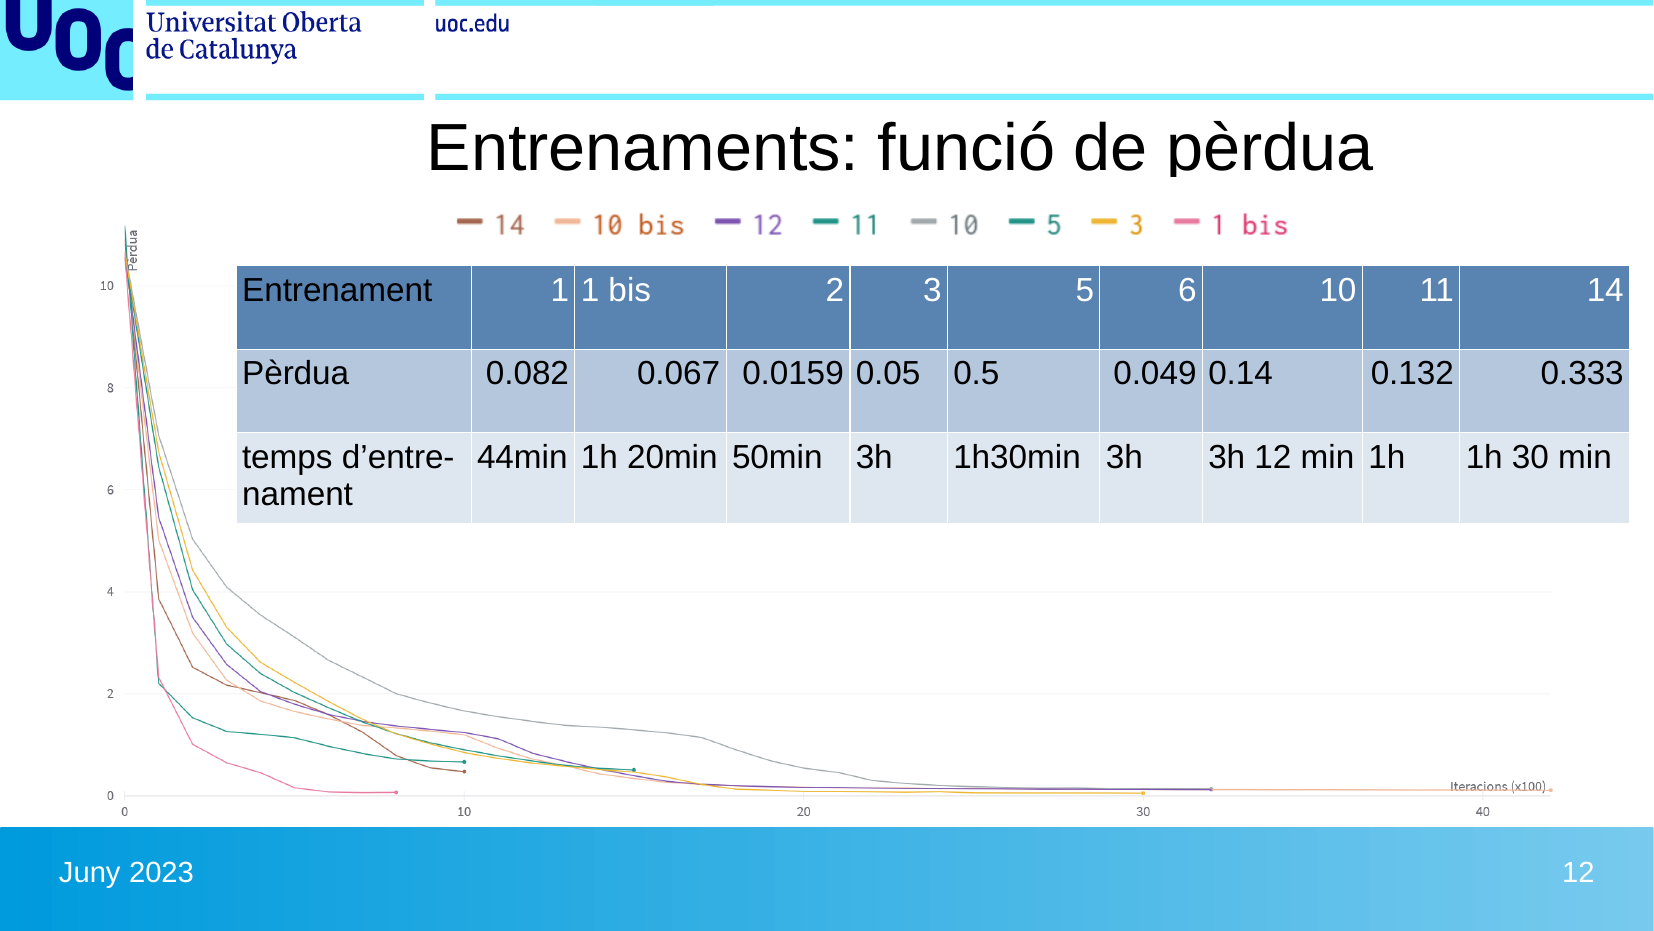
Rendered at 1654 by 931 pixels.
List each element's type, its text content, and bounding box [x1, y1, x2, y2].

table_header Entrenament [237, 266, 471, 349]
table_header 3 [851, 266, 947, 349]
table_cell 1h 30 min [1460, 433, 1629, 523]
table_cell temps d’entre-nament [237, 433, 471, 523]
table_cell Pèrdua [237, 350, 471, 432]
table_header 1 [472, 266, 574, 349]
table_cell 0.14 [1203, 350, 1362, 432]
table_header 6 [1100, 266, 1202, 349]
table_cell 50min [727, 433, 849, 523]
table_cell 1h [1363, 433, 1459, 523]
table_header 5 [948, 266, 1099, 349]
table_header 2 [727, 266, 849, 349]
subtitle Entrenaments: funció de pèrdua [413, 59, 1388, 194]
table_cell 0.067 [575, 350, 726, 432]
table_header 14 [1460, 266, 1629, 349]
picture [88, 177, 1568, 827]
table_cell 0.132 [1363, 350, 1459, 432]
table_cell 1h 20min [575, 433, 726, 523]
table_cell 0.0159 [727, 350, 849, 432]
table_cell 0.333 [1460, 350, 1629, 432]
table_header 11 [1363, 266, 1459, 349]
picture [0, 0, 1654, 105]
table_cell 1h30min [948, 433, 1099, 523]
table_cell 0.082 [472, 350, 574, 432]
table_header 1 bis [575, 266, 726, 349]
table_cell 3h [1100, 433, 1202, 523]
table_cell 0.05 [851, 350, 947, 432]
table_cell 44min [472, 433, 574, 523]
table_header 10 [1203, 266, 1362, 349]
table_cell 3h [851, 433, 947, 523]
table_cell 0.049 [1100, 350, 1202, 432]
table_cell 3h 12 min [1203, 433, 1362, 523]
table_cell 0.5 [948, 350, 1099, 432]
